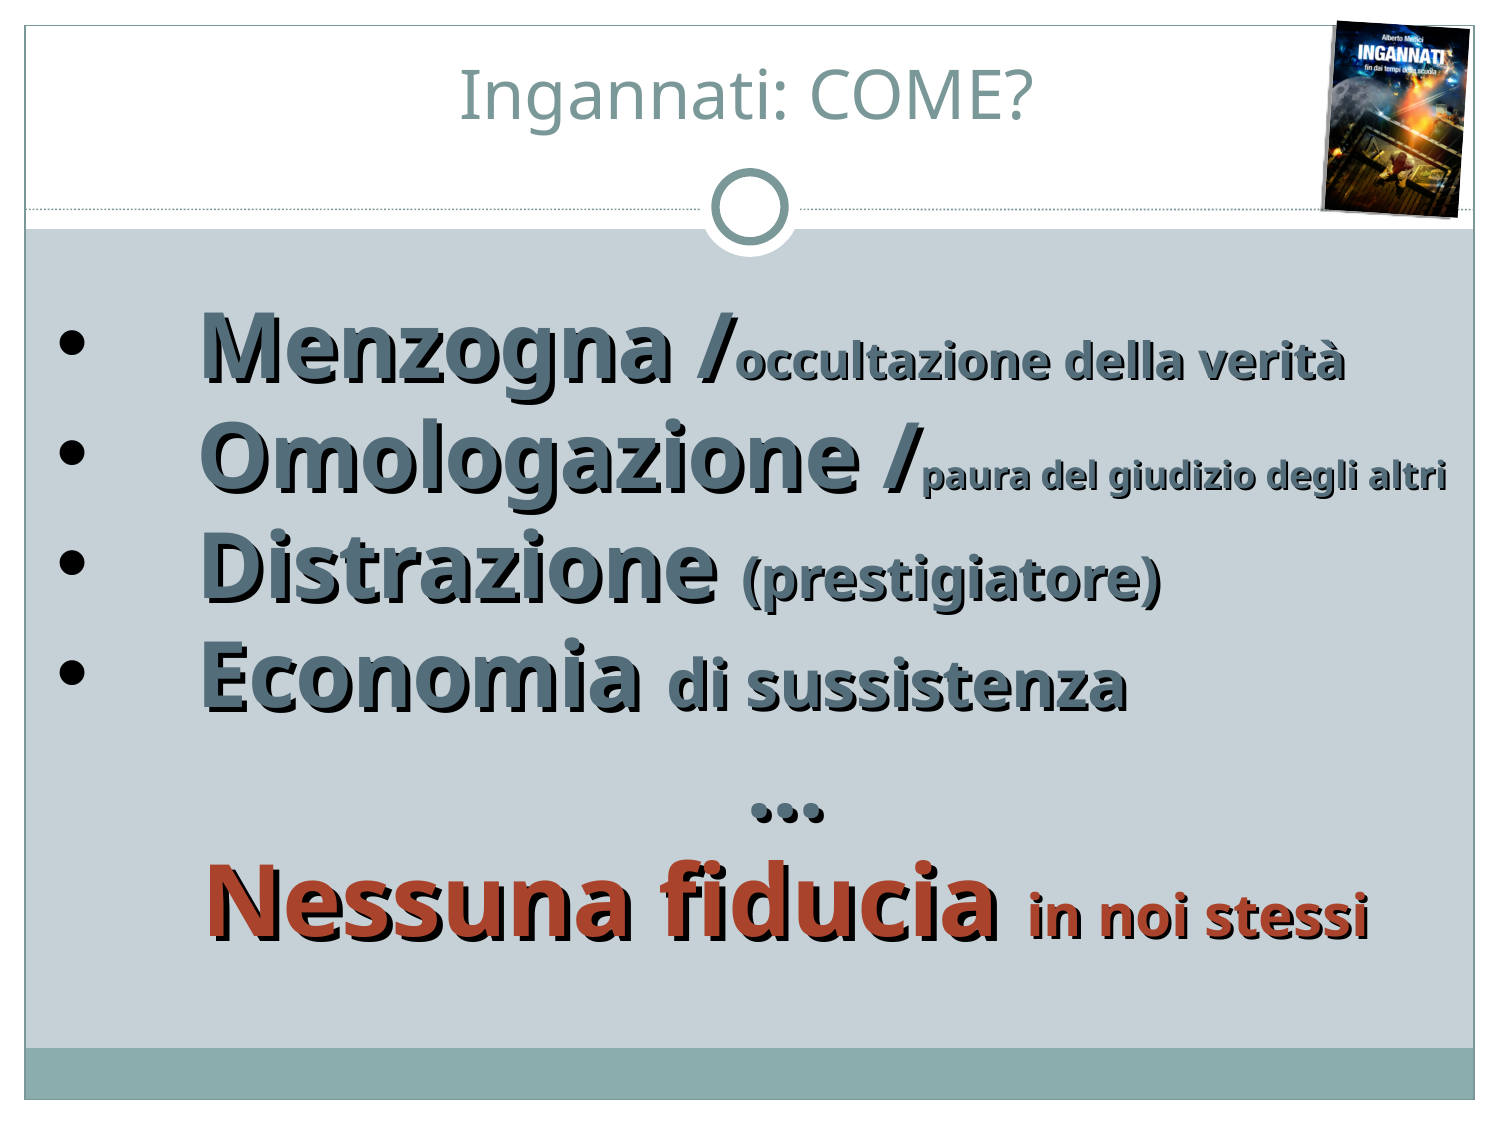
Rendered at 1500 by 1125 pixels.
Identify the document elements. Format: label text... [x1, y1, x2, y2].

picture [1324, 20, 1470, 219]
text_box Menzogna /occultazione della verità Omologazione /paura del giudizio degli altri Distrazione (prestigiatore) Economia di sussistenza ... Nessuna fiducia in noi stessi [41, 279, 1500, 964]
title Ingannati: COME? [46, 16, 1447, 141]
